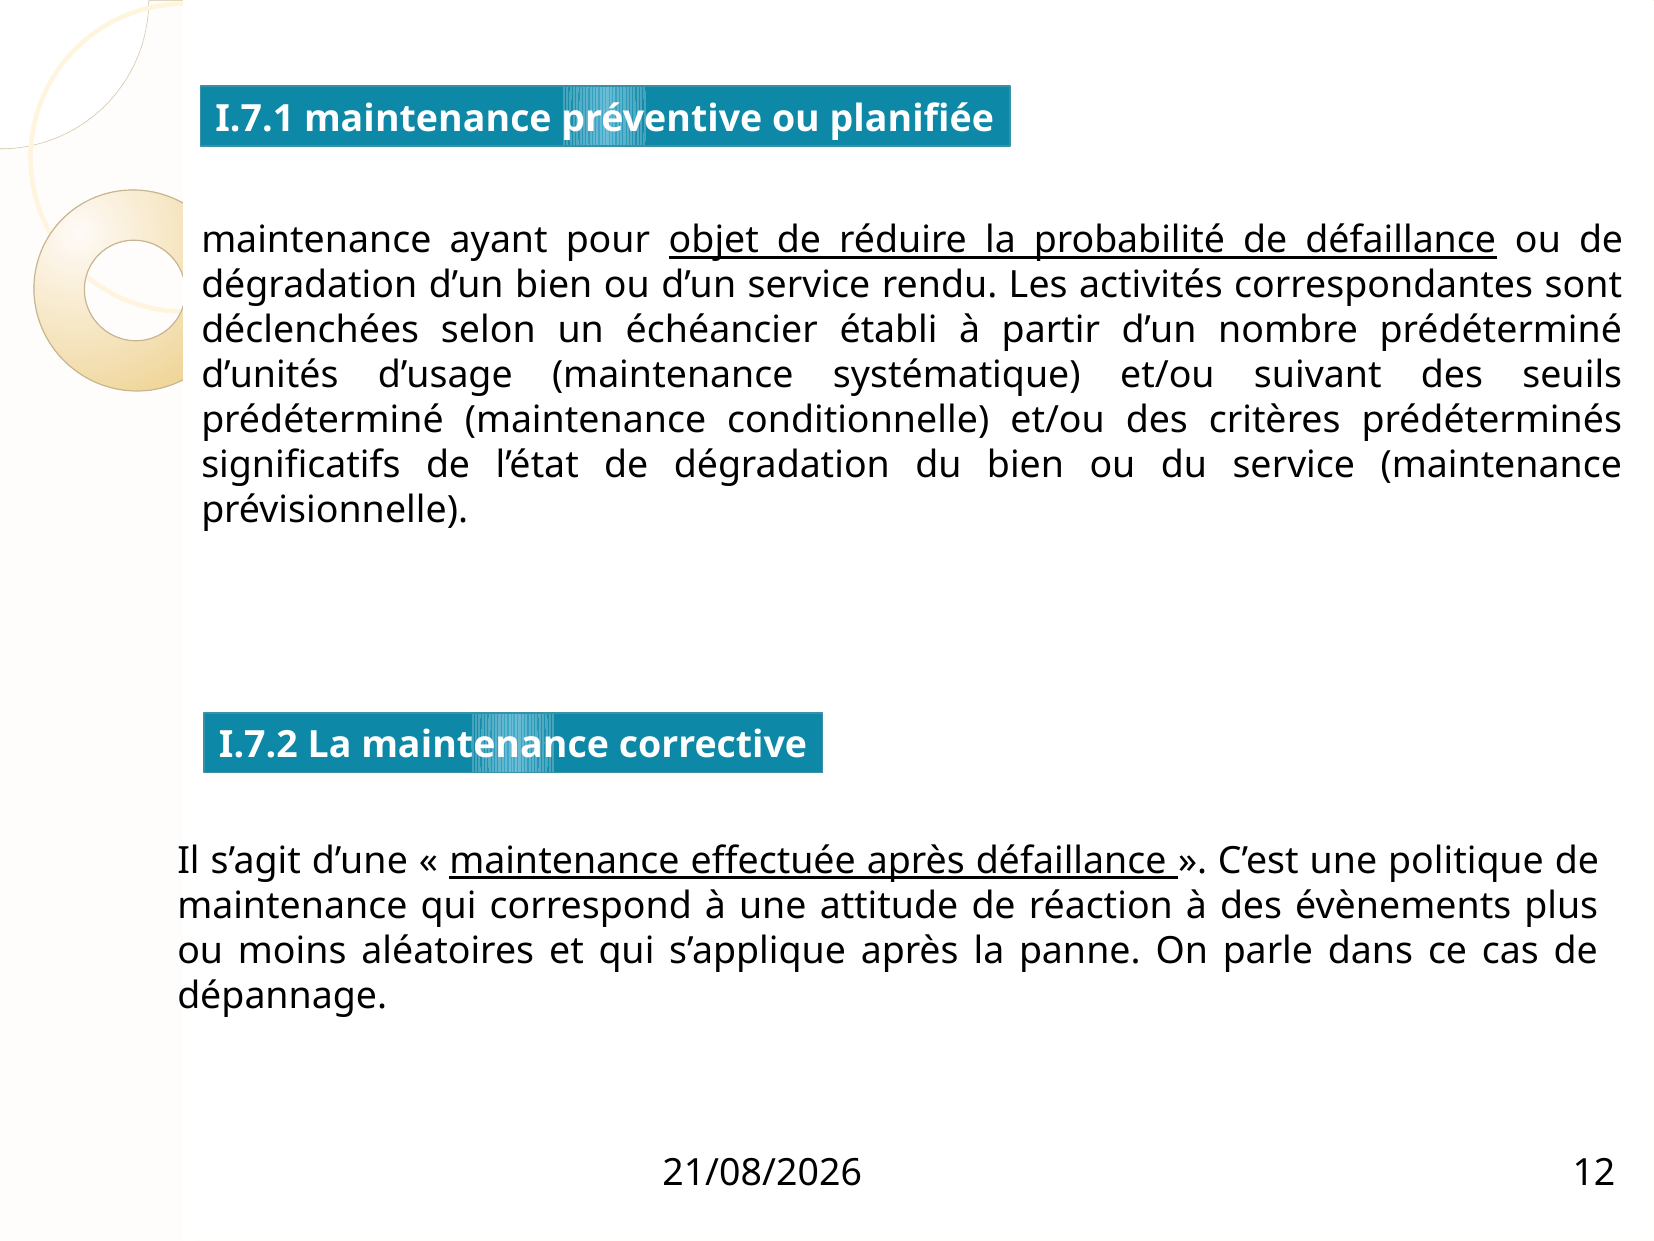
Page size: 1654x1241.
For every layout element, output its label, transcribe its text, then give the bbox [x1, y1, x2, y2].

text_box maintenance ayant pour objet de réduire la probabilité de défaillance ou de dégradation d’un bien ou d’un service rendu. Les activités correspondantes sont déclenchées selon un échéancier établi à partir d’un nombre prédéterminé d’unités d’usage (maintenance systématique) et/ou suivant des seuils prédéterminé (maintenance conditionnelle) et/ou des critères prédéterminés significatifs de l’état de dégradation du bien ou du service (maintenance prévisionnelle). [186, 208, 1639, 538]
slide_number <numéro> [1557, 1140, 1641, 1227]
text_box I.7.2 La maintenance corrective [204, 712, 823, 773]
text_box Il s’agit d’une « maintenance effectuée après défaillance ». C’est une politique de maintenance qui correspond à une attitude de réaction à des évènements plus ou moins aléatoires et qui s’applique après la panne. On parle dans ce cas de dépannage. [162, 828, 1615, 1024]
text_box I.7.1 maintenance préventive ou planifiée [200, 86, 1010, 146]
slide_number 02/07/2018 [647, 1140, 1034, 1227]
